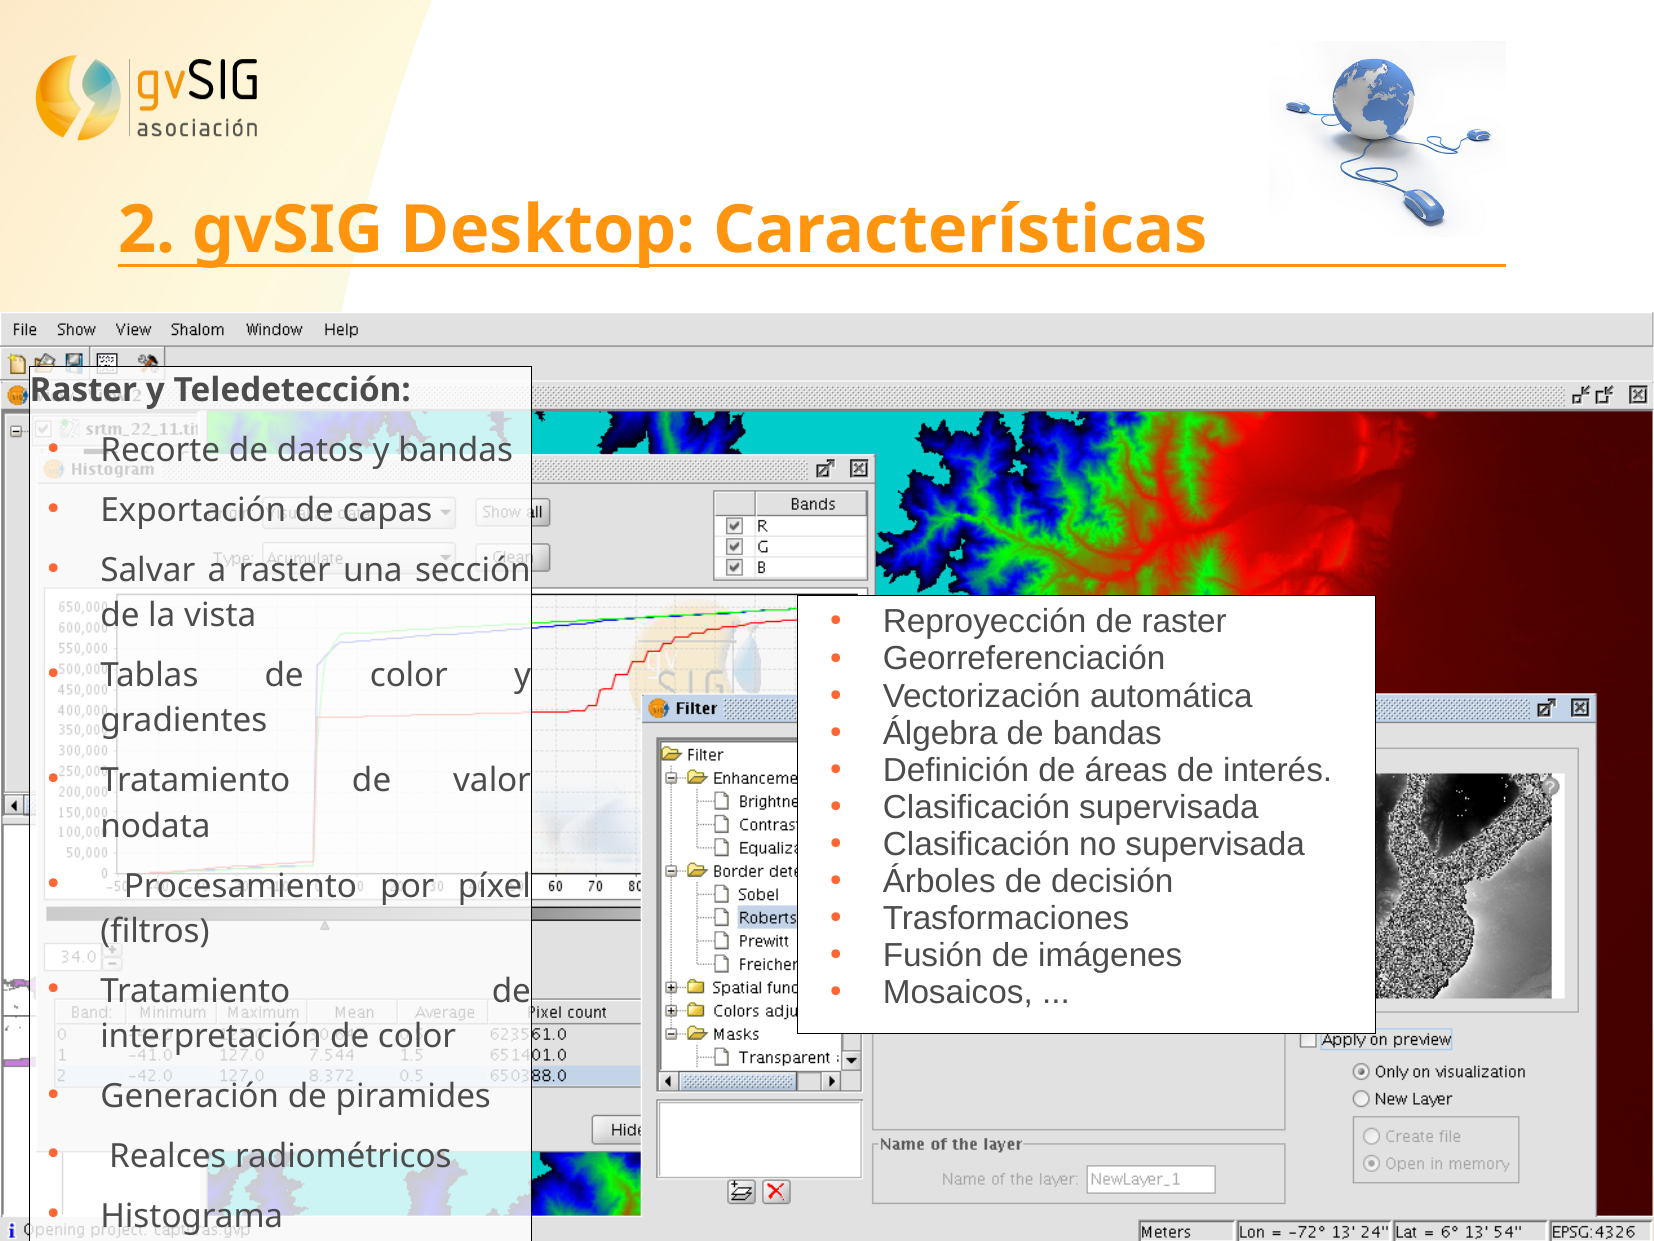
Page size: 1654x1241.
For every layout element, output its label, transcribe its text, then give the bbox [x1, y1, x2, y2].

picture [0, 0, 1654, 1241]
title 2. gvSIG Desktop: Características [118, 177, 1607, 276]
list Raster y Teledetección: Recorte de datos y bandas Exportación de capas Salvar a raster una sección de la vista Tablas de color y gradientes Tratamiento de valor nodata Procesamiento por píxel (filtros) Tratamiento de interpretación de color Generación de piramides Realces radiométricos Histograma Geolocalización [29, 366, 532, 1106]
text_box Reproyección de raster Georreferenciación Vectorización automática Álgebra de bandas Definición de áreas de interés. Clasificación supervisada Clasificación no supervisada Árboles de decisión Trasformaciones Fusión de imágenes Mosaicos, ... [797, 595, 1376, 1034]
